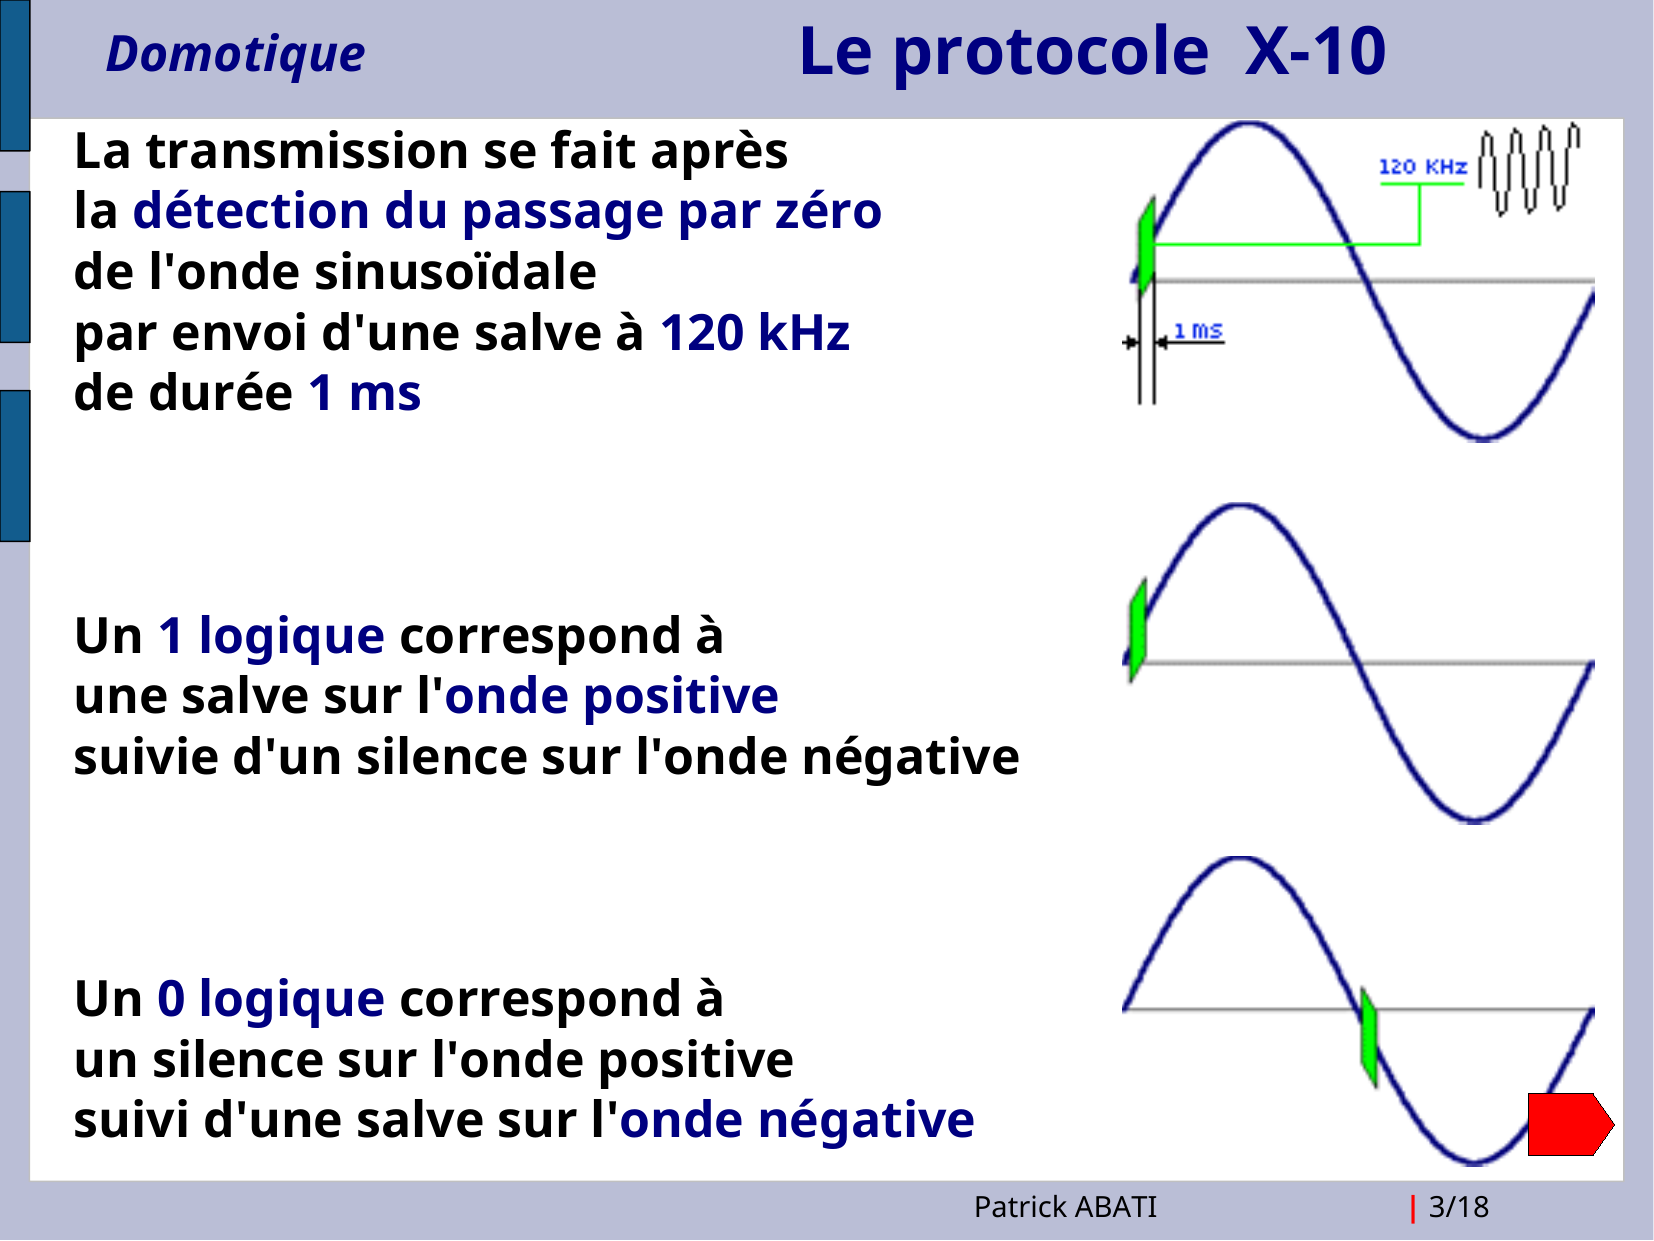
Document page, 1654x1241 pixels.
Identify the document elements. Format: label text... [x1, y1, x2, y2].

text_box [1528, 1093, 1615, 1156]
text_box La transmission se fait après la détection du passage par zéro de l'onde sinusoïdale par envoi d'une salve à 120 kHz de durée 1 ms Un 1 logique correspond à une salve sur l'onde positive suivie d'un silence sur l'onde négative Un 0 logique correspond à un silence sur l'onde positive suivi d'une salve sur l'onde négative [59, 110, 1625, 1182]
